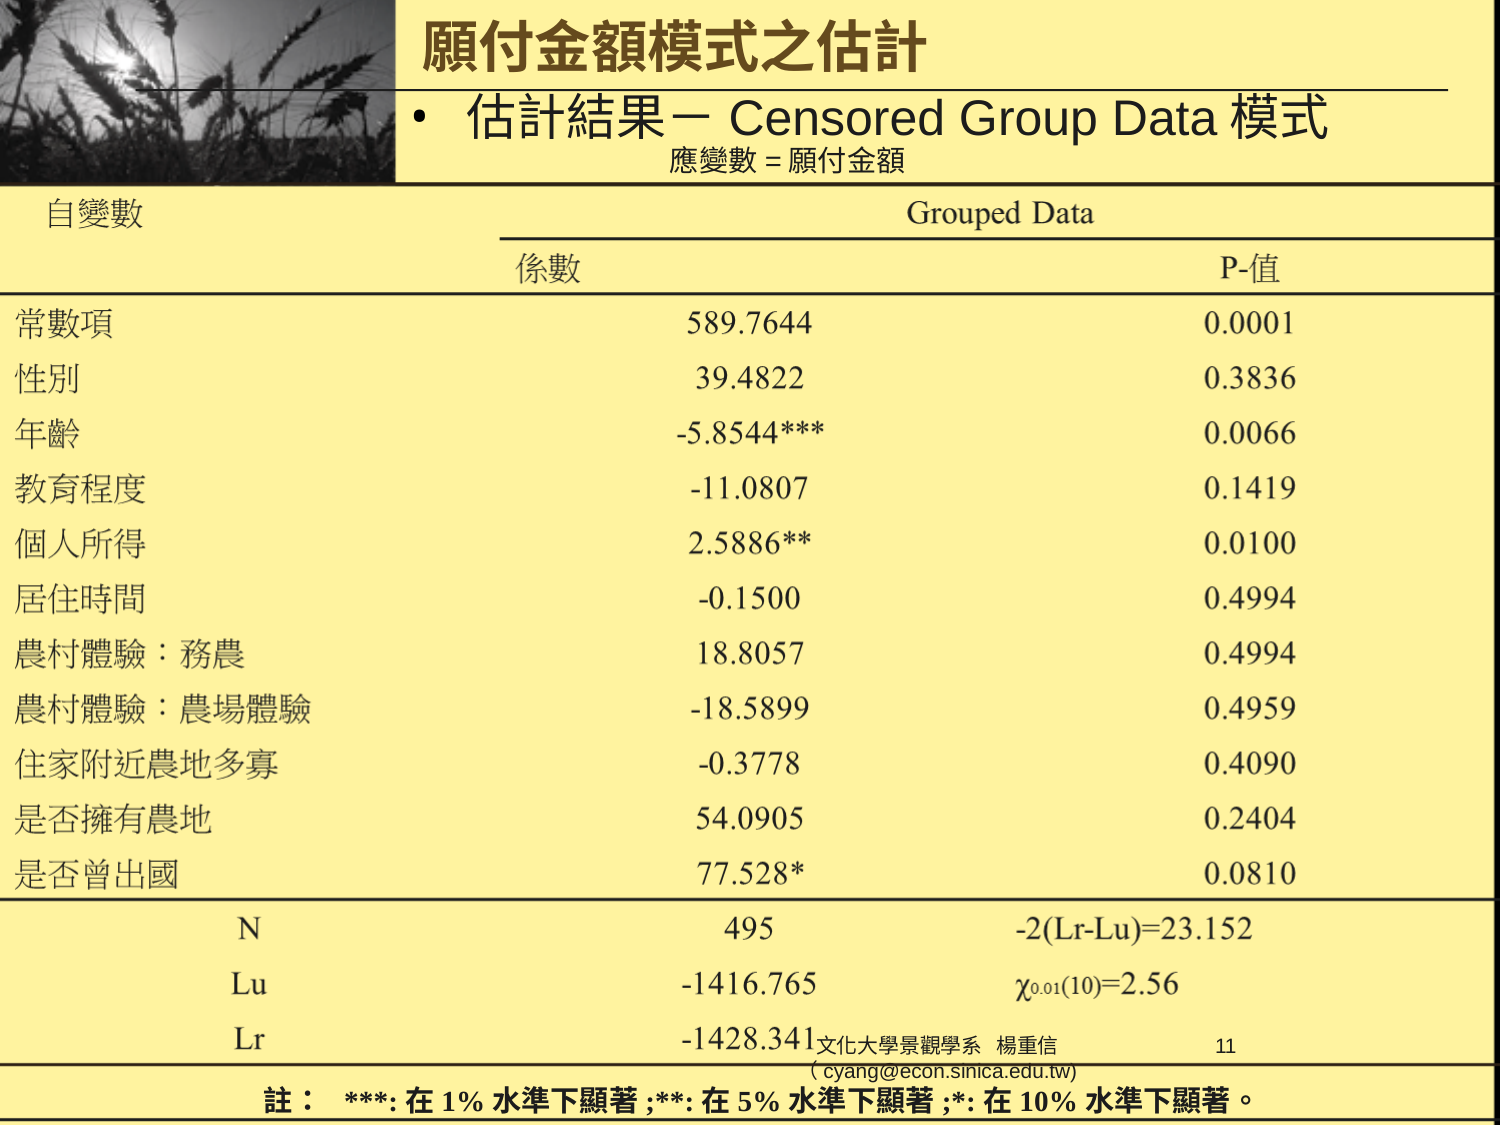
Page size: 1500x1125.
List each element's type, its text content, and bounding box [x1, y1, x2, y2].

text_box 估計結果－Censored Group Data模式 應變數=願付金額 [395, 90, 1471, 182]
text_box 註： ***:在1%水準下顯著;**:在5%水準下顯著;*:在10%水準下顯著。 [124, 1075, 1349, 1125]
picture [0, 182, 1500, 1125]
title 願付金額模式之估計 [407, 0, 1500, 91]
